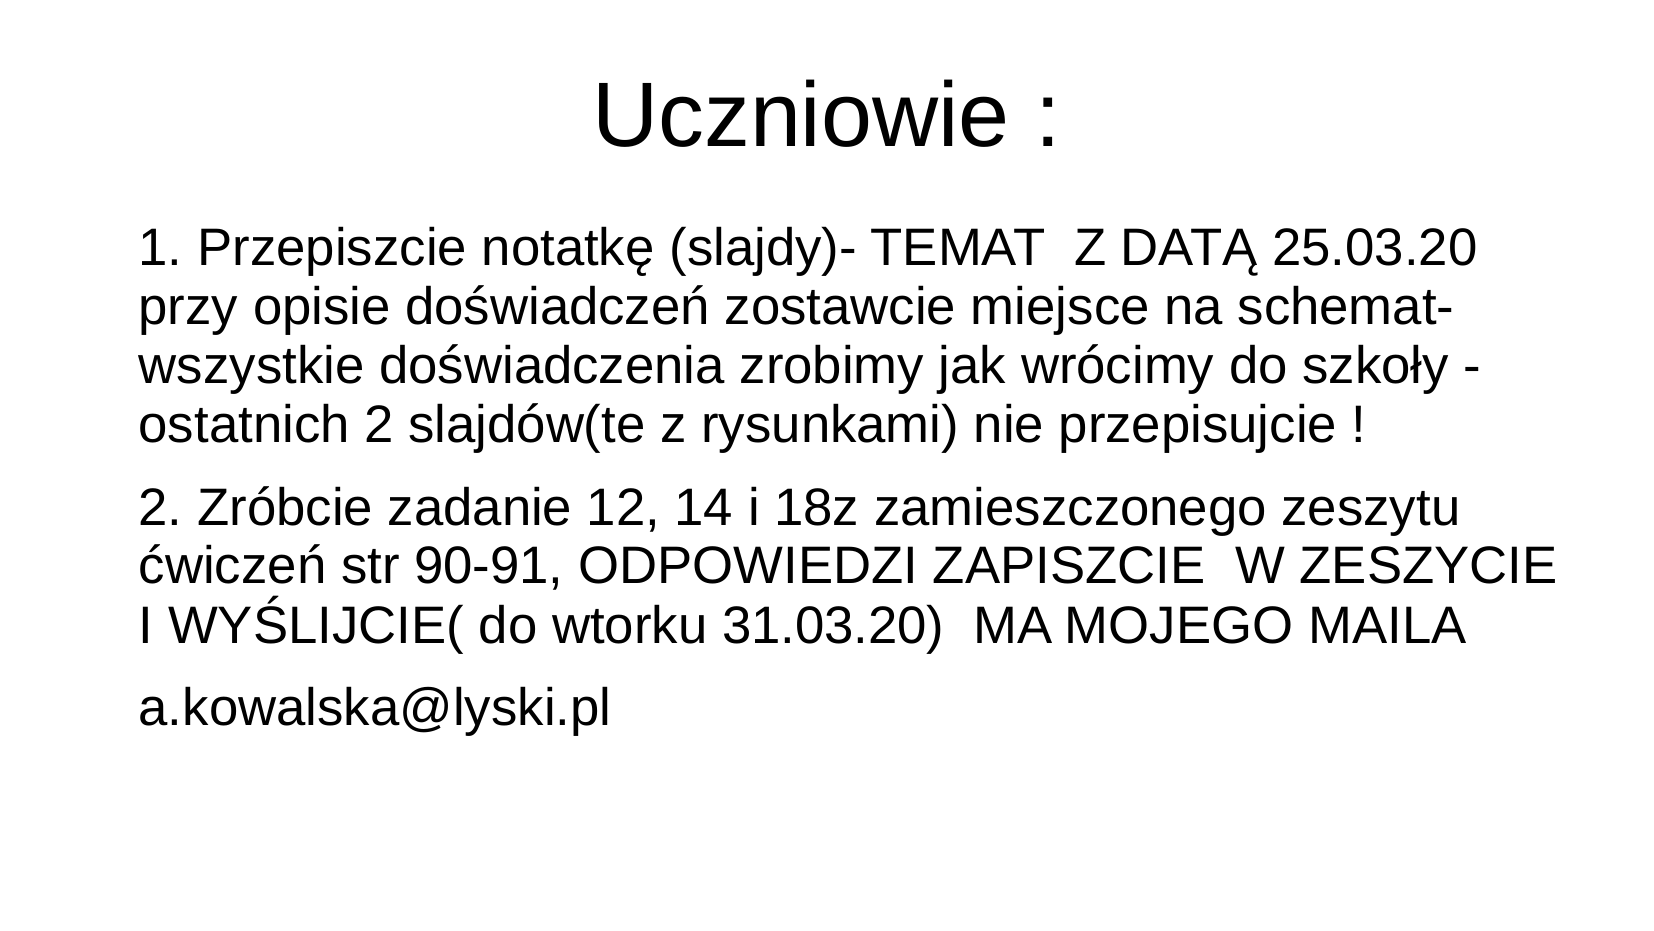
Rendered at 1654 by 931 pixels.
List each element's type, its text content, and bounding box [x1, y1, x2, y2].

title Uczniowie : [82, 37, 1571, 193]
list 1. Przepiszcie notatkę (slajdy)- TEMAT Z DATĄ 25.03.20 przy opisie doświadczeń zostawcie miejsce na schemat- wszystkie doświadczenia zrobimy jak wrócimy do szkoły - ostatnich 2 slajdów(te z rysunkami) nie przepisujcie ! 2. Zróbcie zadanie 12, 14 i 18z zamieszczonego zeszytu ćwiczeń str 90-91, ODPOWIEDZI ZAPISZCIE W ZESZYCIE I WYŚLIJCIE( do wtorku 31.03.20) MA MOJEGO MAILA a.kowalska@lyski.pl [82, 217, 1571, 758]
